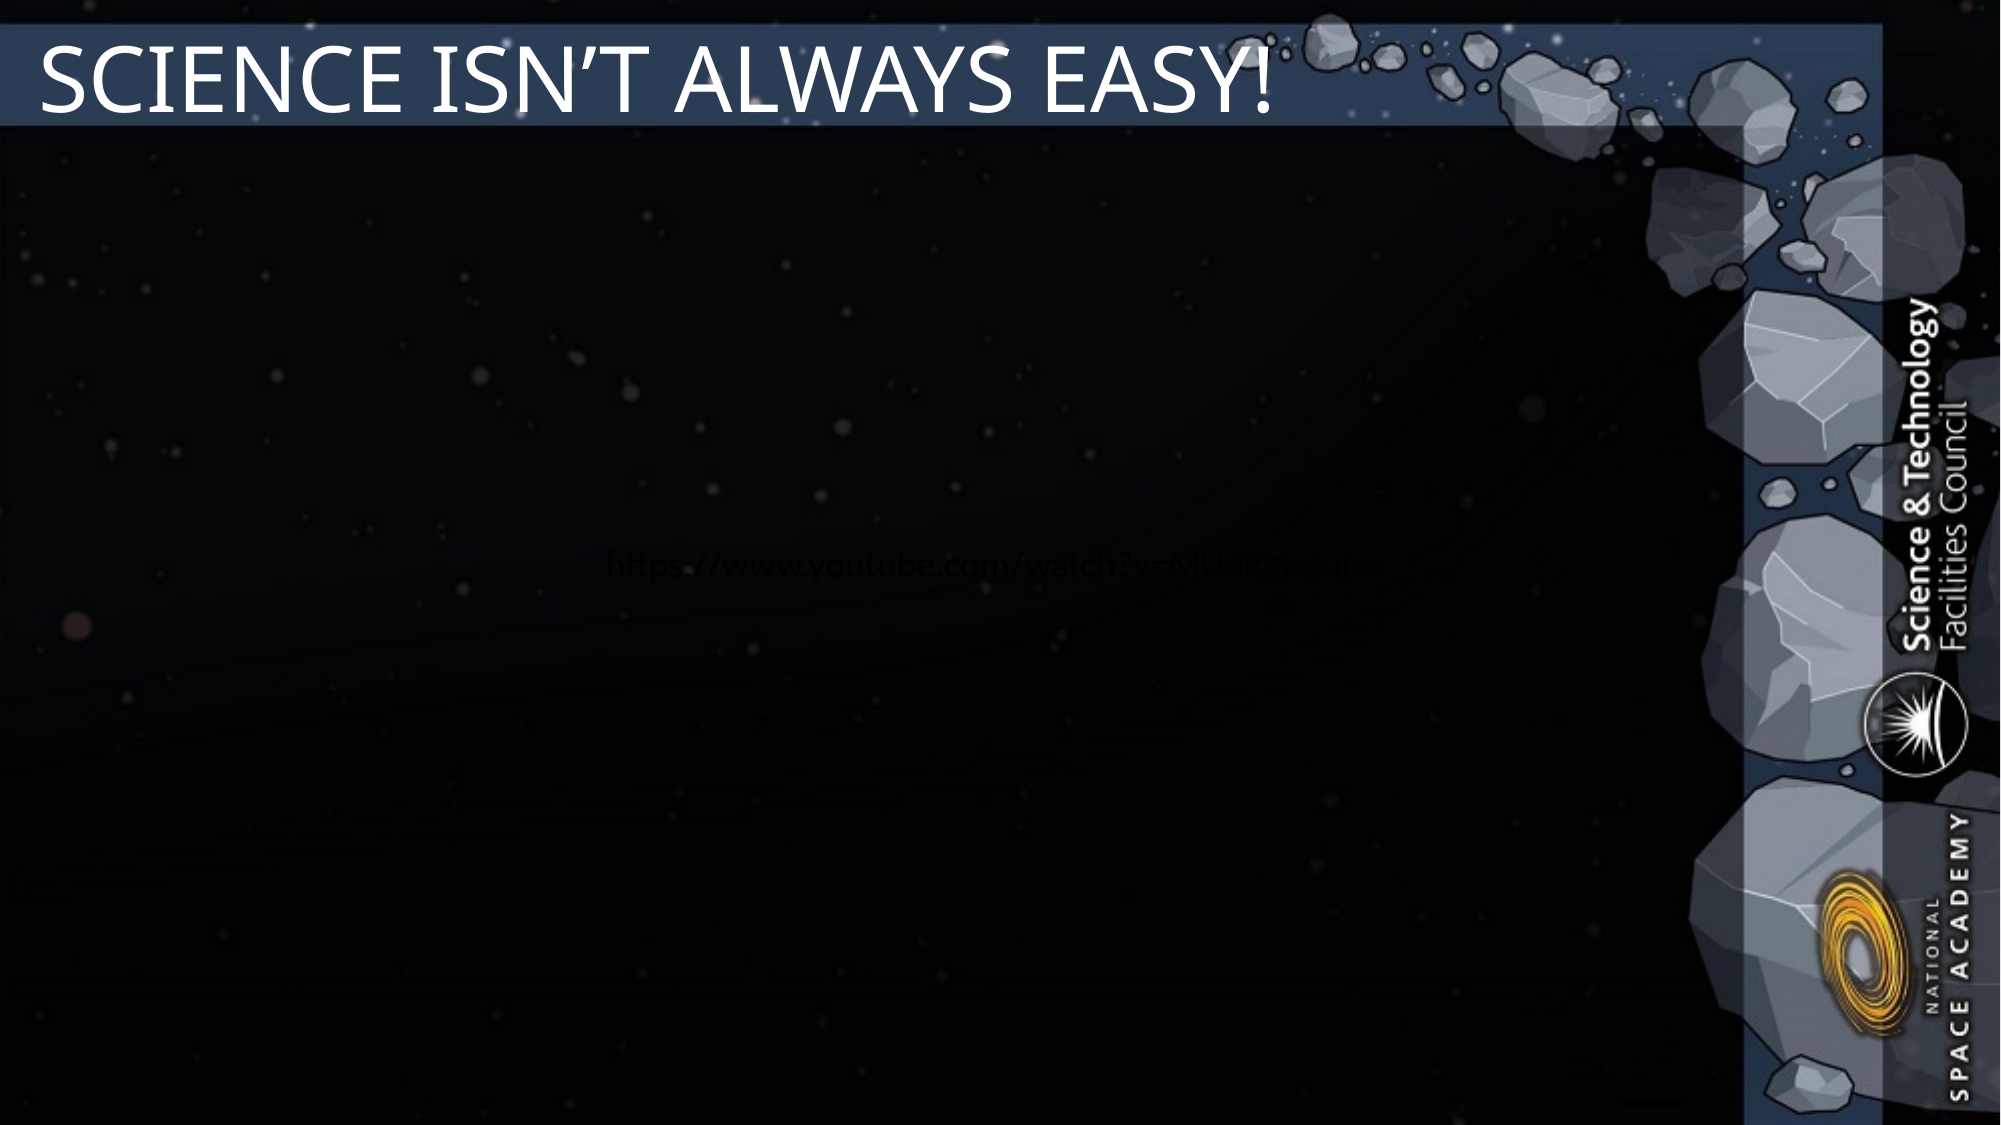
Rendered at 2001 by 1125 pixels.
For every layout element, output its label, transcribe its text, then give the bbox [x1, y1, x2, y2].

text_box https://www.youtube.com/watch?v=MU0Rgpdujzo [591, 532, 1400, 637]
text_box SCIENCE ISN’T ALWAYS EASY! [23, 13, 1288, 141]
